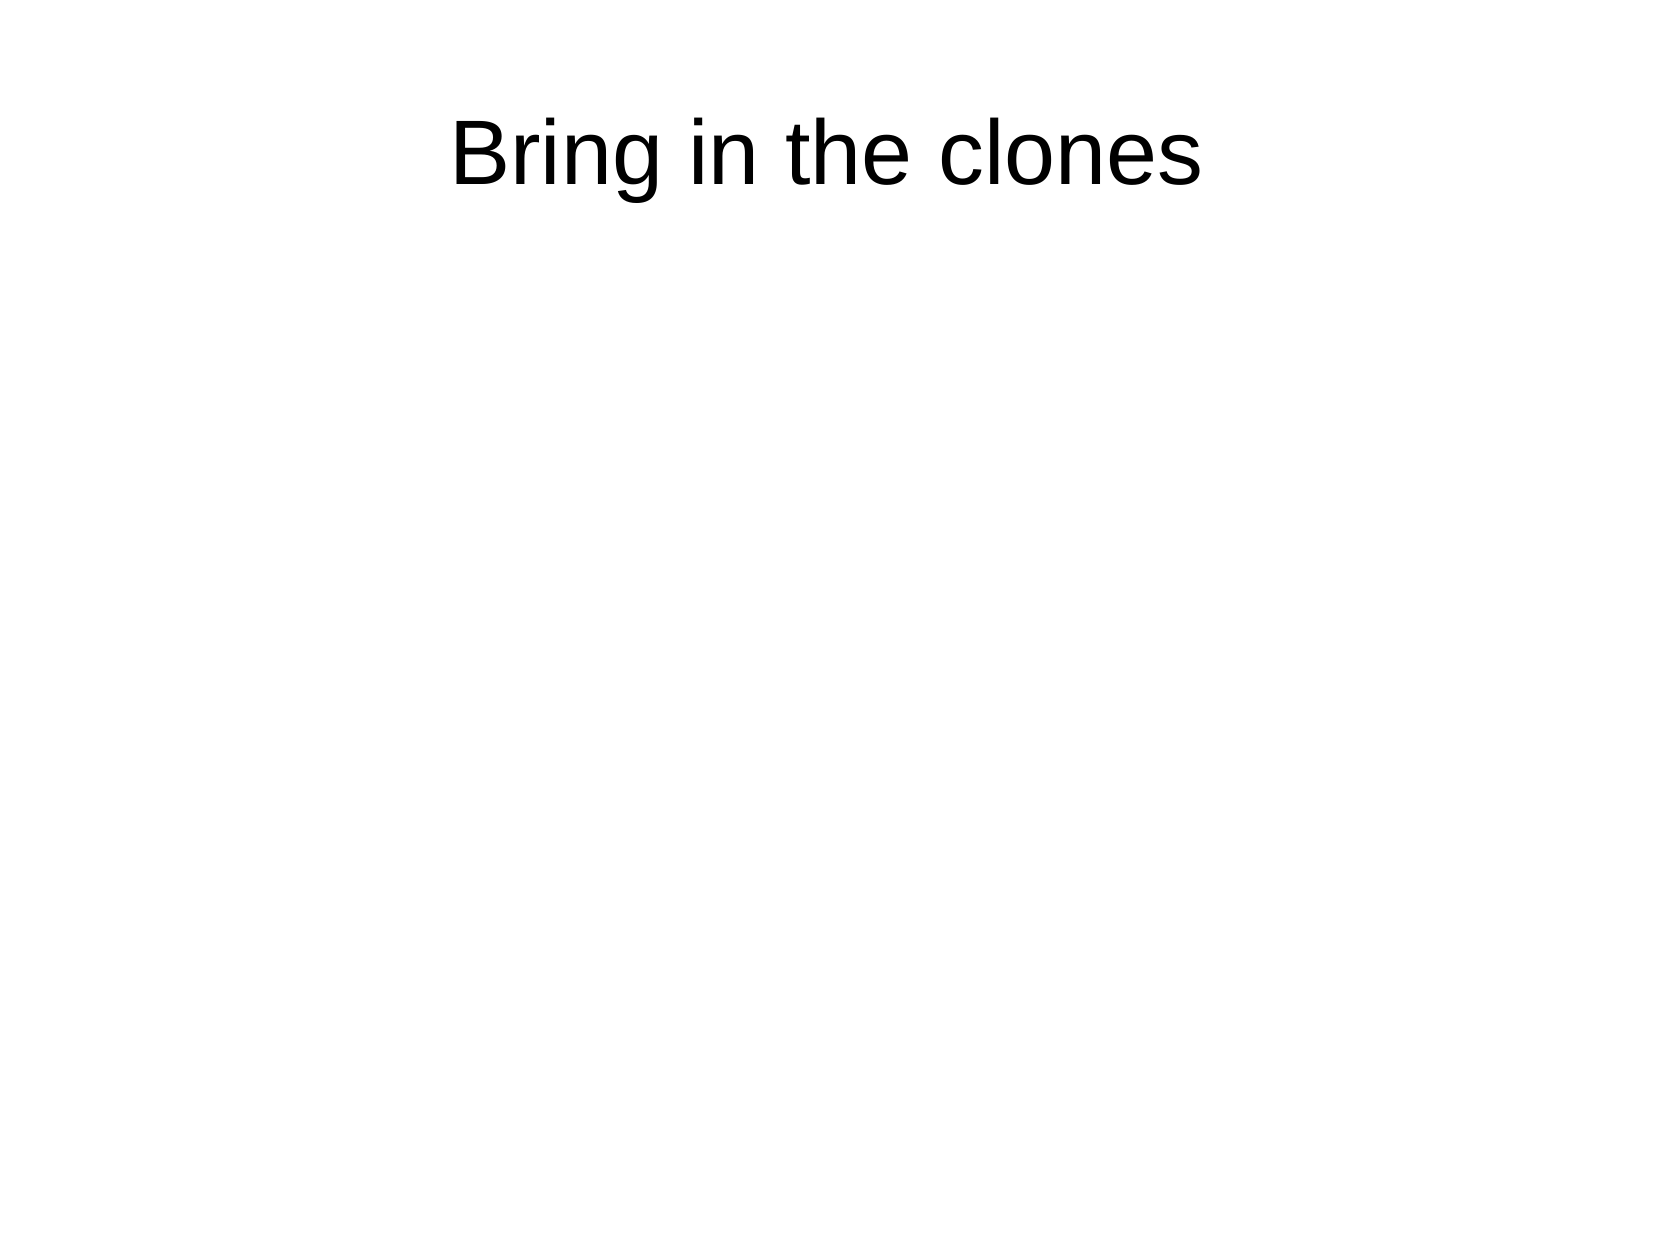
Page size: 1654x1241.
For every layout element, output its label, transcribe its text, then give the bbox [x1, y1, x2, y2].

title Bring in the clones [82, 49, 1571, 257]
